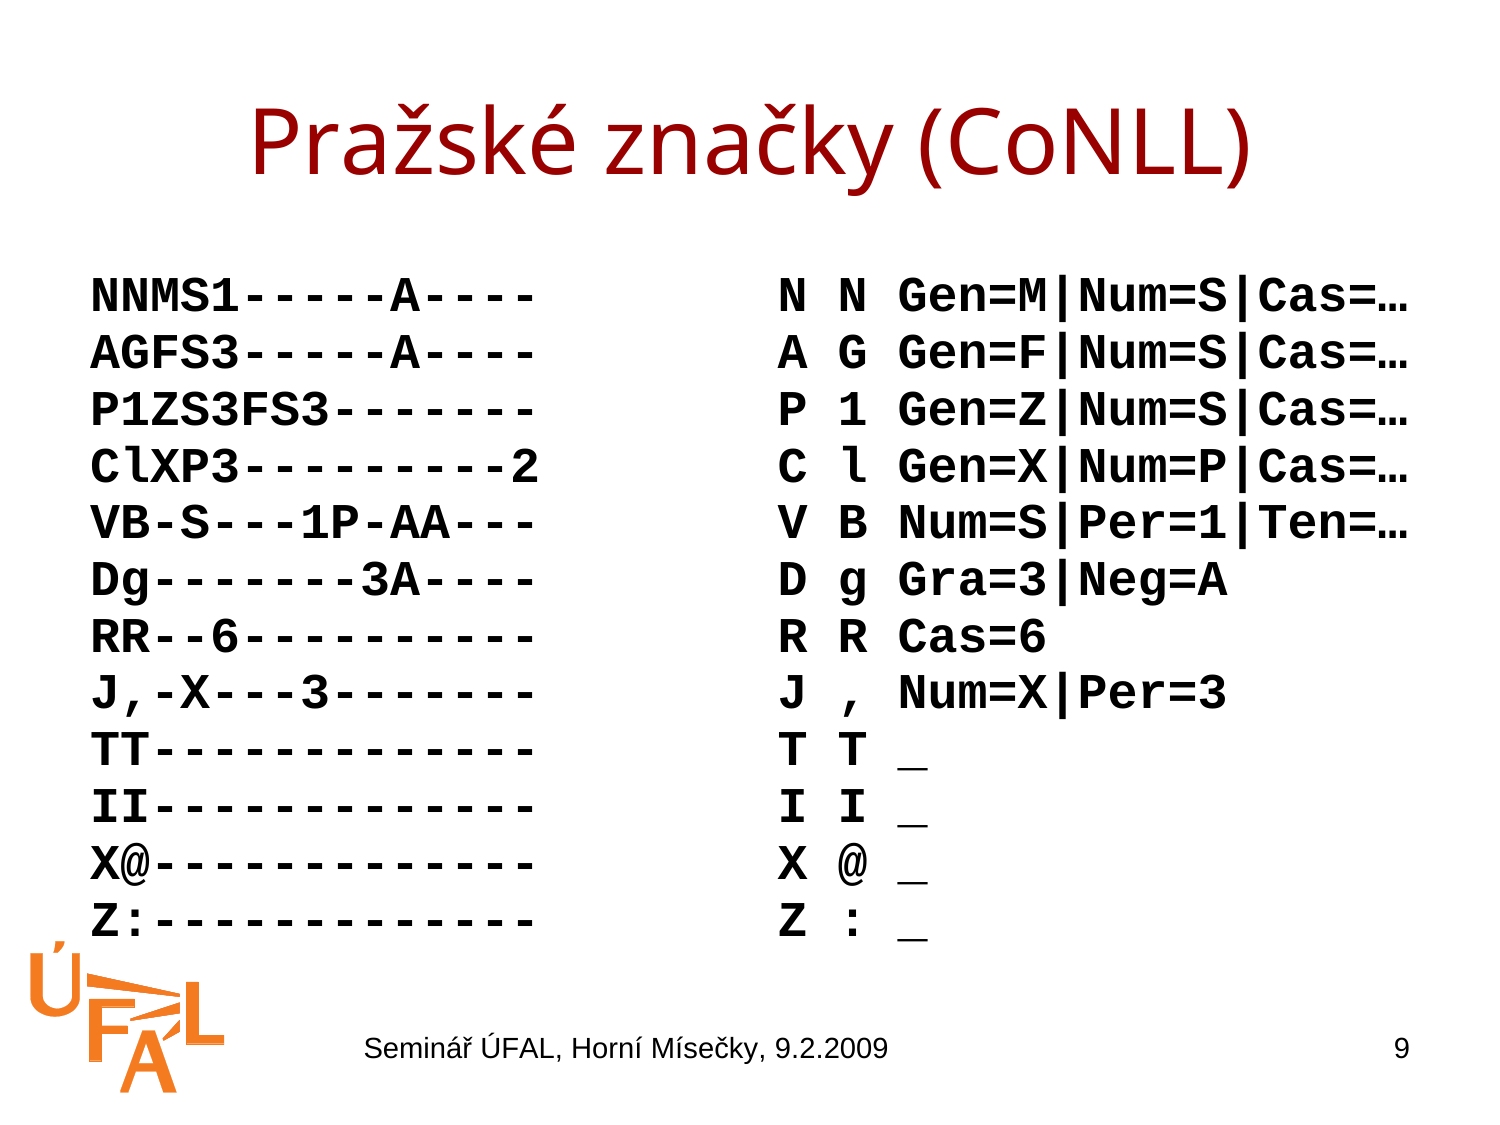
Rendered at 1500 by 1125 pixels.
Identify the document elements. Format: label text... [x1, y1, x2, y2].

title Pražské značky (CoNLL) [75, 45, 1426, 233]
list N N Gen=M|Num=S|Cas=… A G Gen=F|Num=S|Cas=… P 1 Gen=Z|Num=S|Cas=… C l Gen=X|Num=P|Cas=… V B Num=S|Per=1|Ten=… D g Gra=3|Neg=A R R Cas=6 J , Num=X|Per=3 T T _ I I _ X @ _ Z : _ [762, 262, 1426, 1006]
list NNMS1-----A---- AGFS3-----A---- P1ZS3FS3------- ClXP3---------2 VB-S---1P-AA--- Dg-------3A---- RR--6---------- J,-X---3------- TT------------- II------------- X@------------- Z:------------- [75, 262, 738, 1006]
